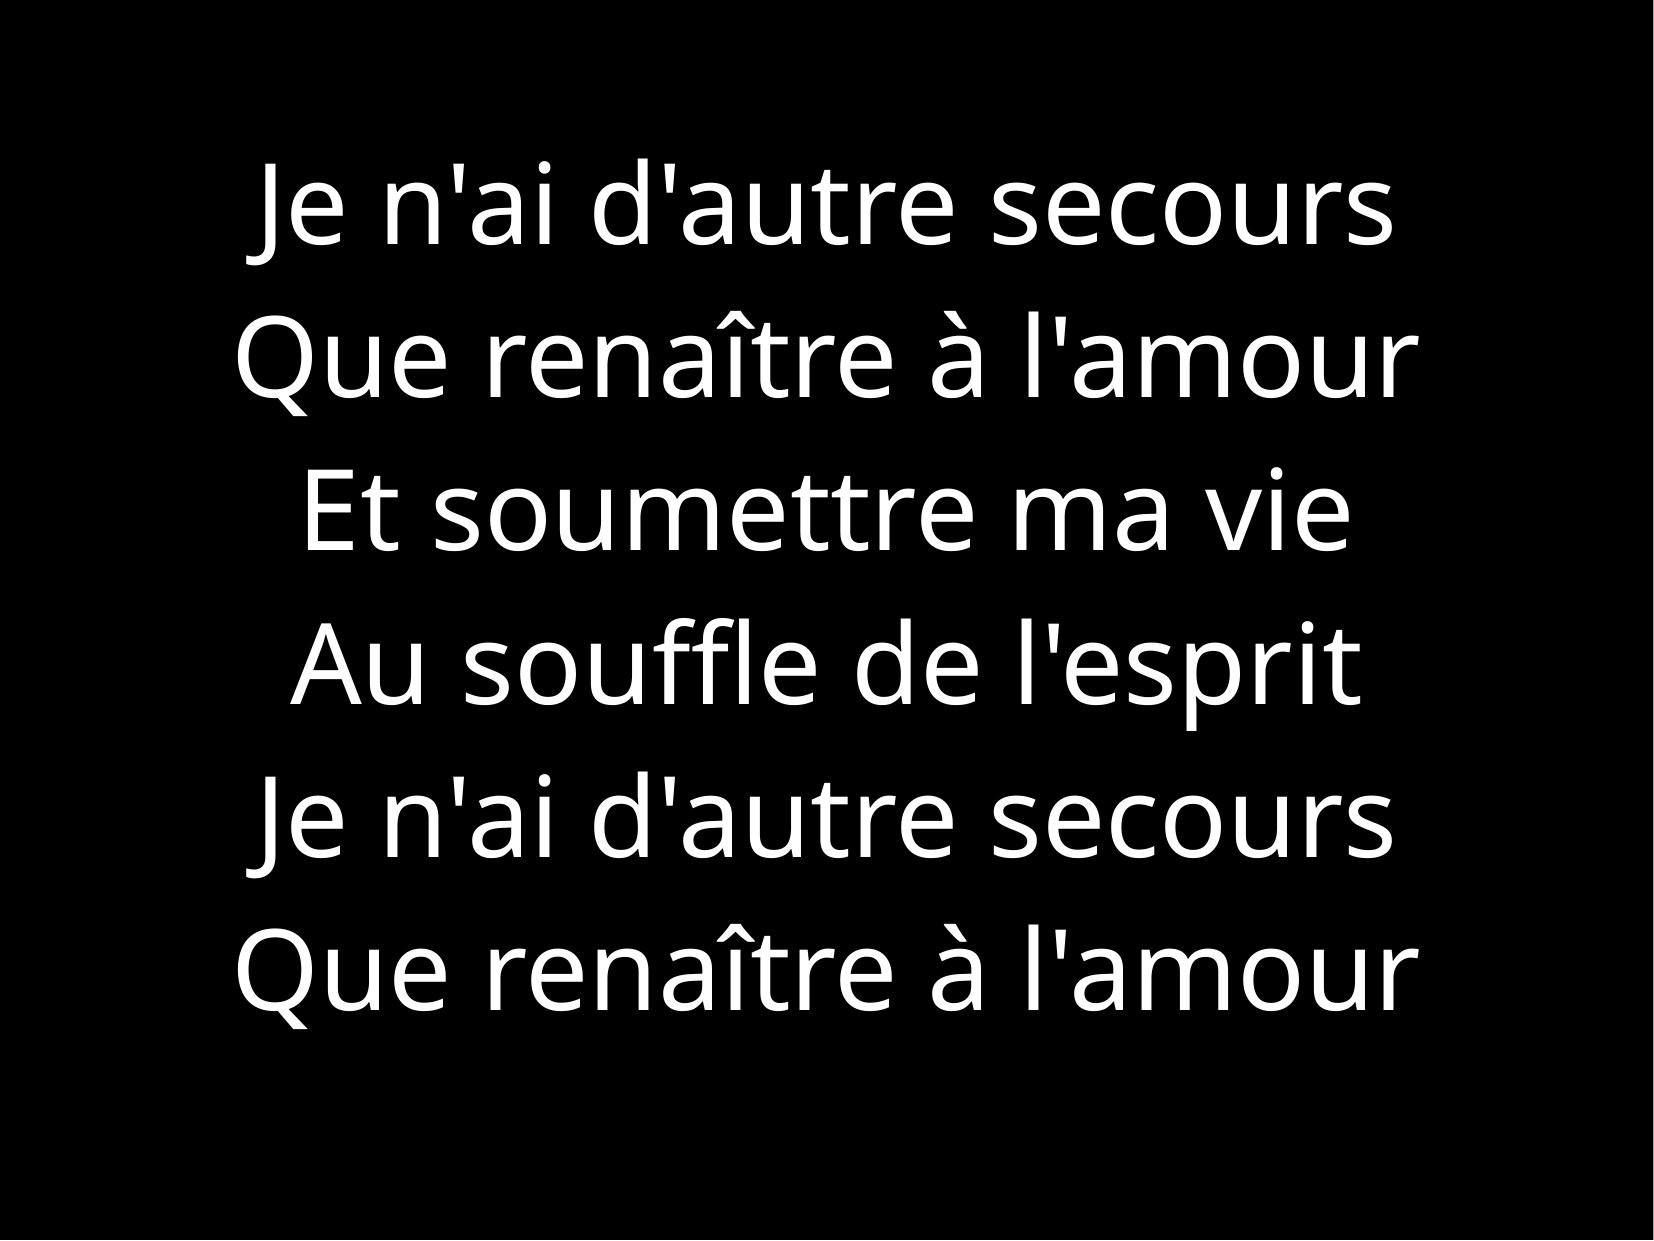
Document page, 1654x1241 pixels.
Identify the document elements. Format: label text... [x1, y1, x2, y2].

subtitle Je n'ai d'autre secours Que renaître à l'amour Et soumettre ma vie Au souffle de l'esprit Je n'ai d'autre secours Que renaître à l'amour [82, 59, 1571, 1109]
